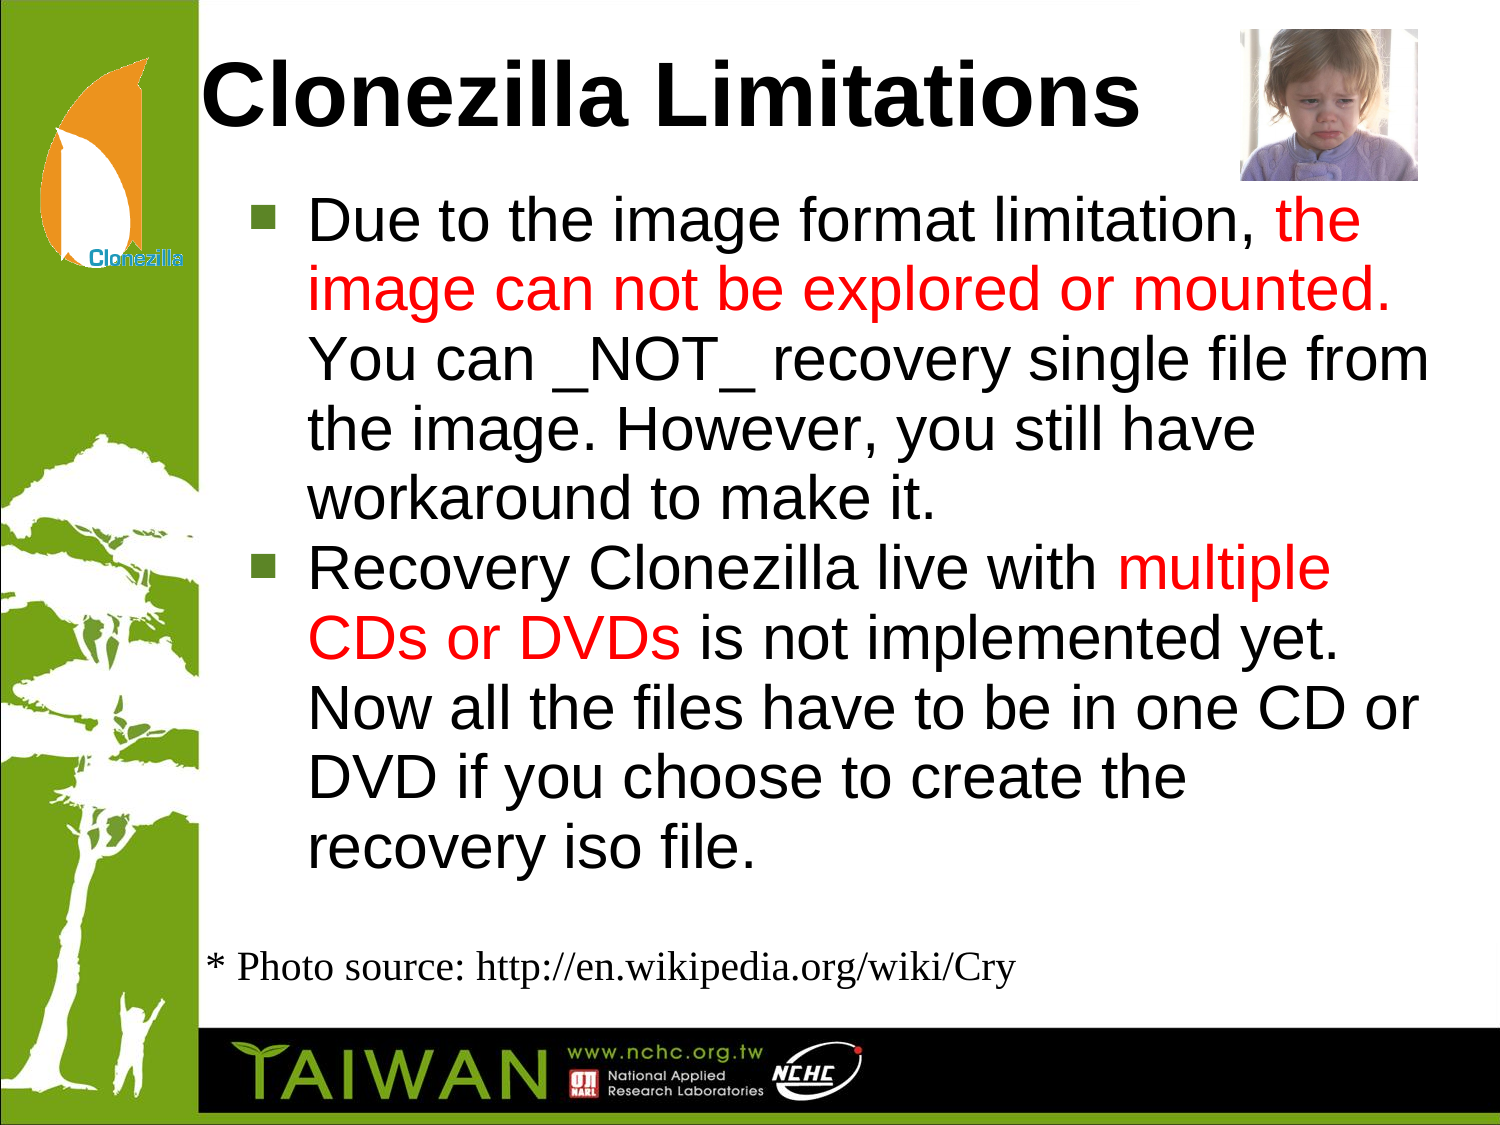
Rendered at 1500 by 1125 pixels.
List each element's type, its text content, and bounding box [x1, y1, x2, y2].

text_box Due to the image format limitation, the image can not be explored or mounted. You can _NOT_ recovery single file from the image. However, you still have workaround to make it. Recovery Clonezilla live with multiple CDs or DVDs is not implemented yet. Now all the files have to be in one CD or DVD if you choose to create the recovery iso file. [236, 177, 1450, 935]
chart [17, 49, 195, 278]
text_box Due to the image format limitation, the image can not be explored or mounted. You can _NOT_ recovery single file from the image. However, you still have workaround to make it. Recovery Clonezilla live with multiple CDs or DVDs is not implemented yet. Now all the files have to be in one CD or DVD if you choose to create the recovery iso file. [236, 1043, 1450, 1093]
text_box * Photo source: http://en.wikipedia.org/wiki/Cry [190, 935, 1500, 1043]
title Clonezilla Limitations [200, 43, 1240, 147]
picture [0, 0, 1500, 1125]
